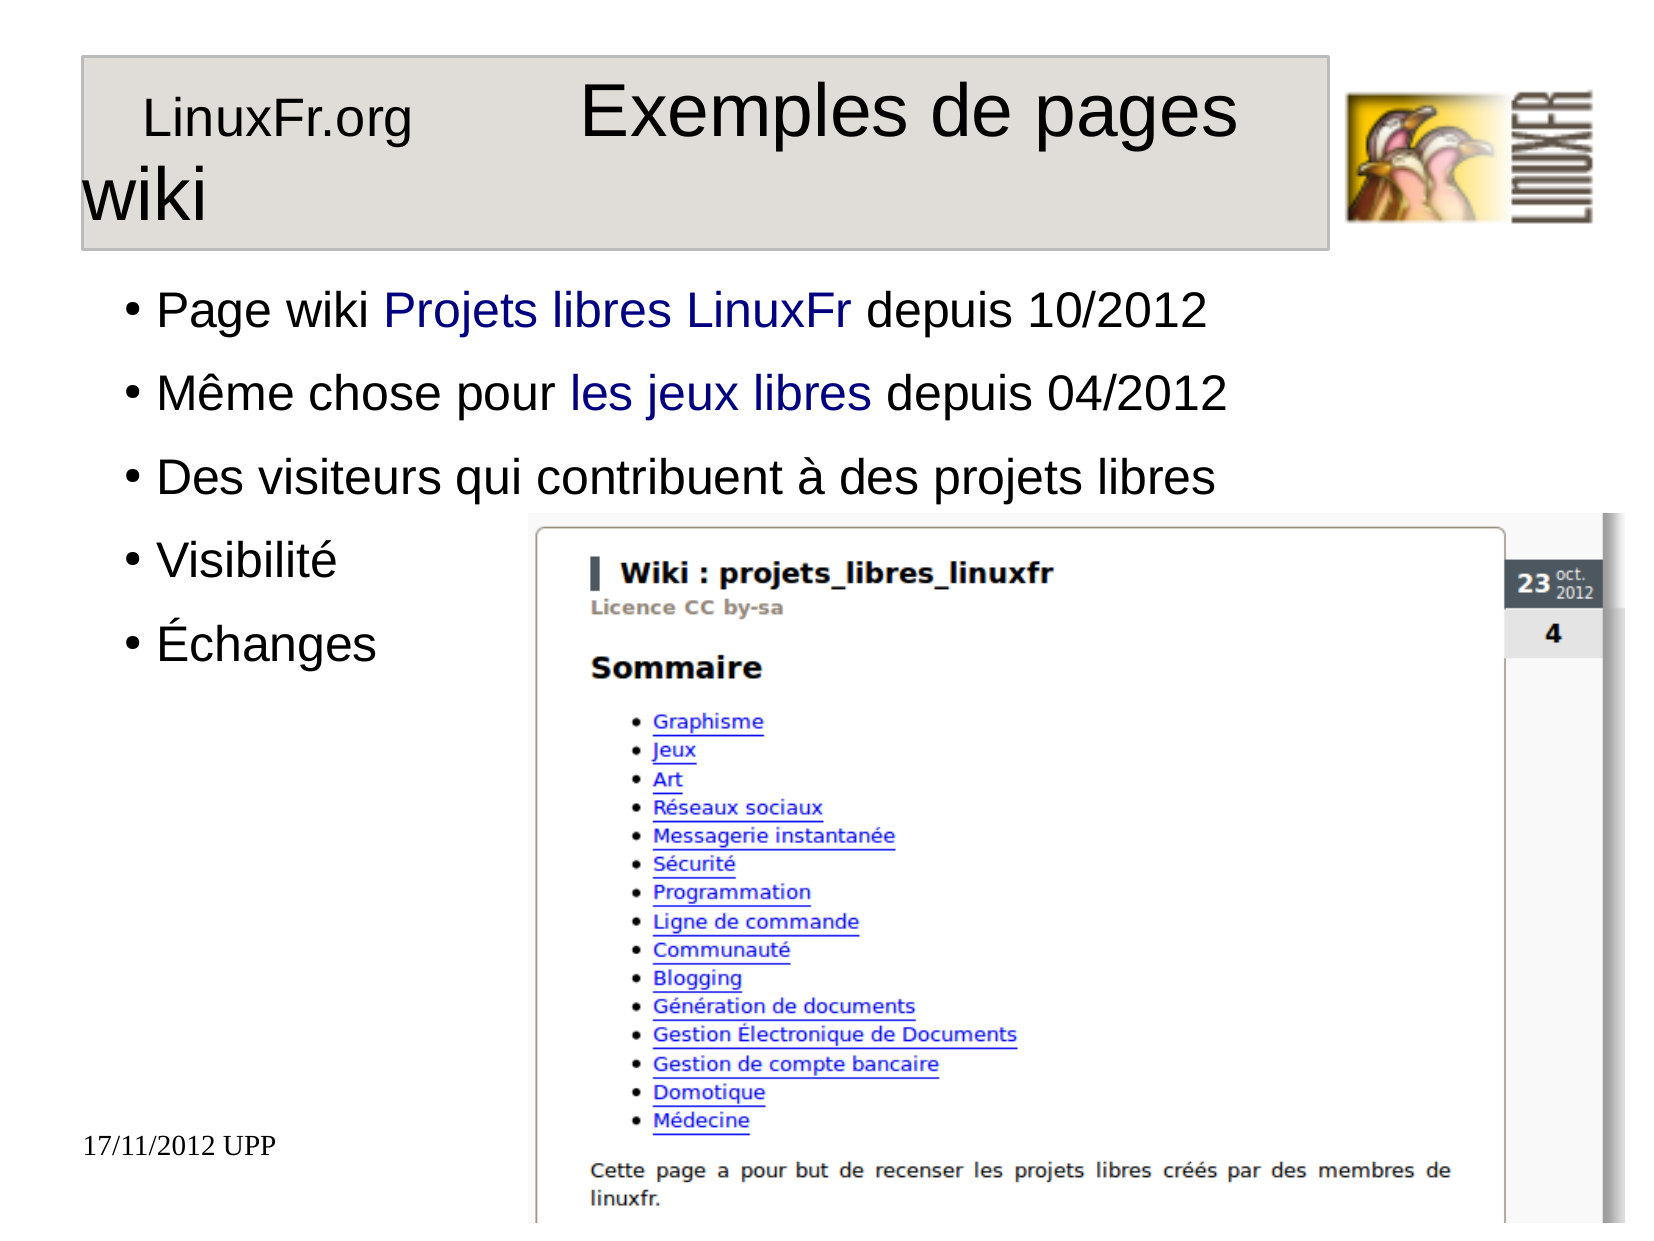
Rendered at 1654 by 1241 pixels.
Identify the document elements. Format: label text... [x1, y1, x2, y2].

picture [1341, 88, 1601, 229]
picture [528, 513, 1625, 1223]
text_box Page wiki Projets libres LinuxFr depuis 10/2012 Même chose pour les jeux libres depuis 04/2012 Des visiteurs qui contribuent à des projets libres Visibilité Échanges [88, 253, 1536, 1058]
title LinuxFr.org Exemples de pages wiki [82, 56, 1329, 250]
